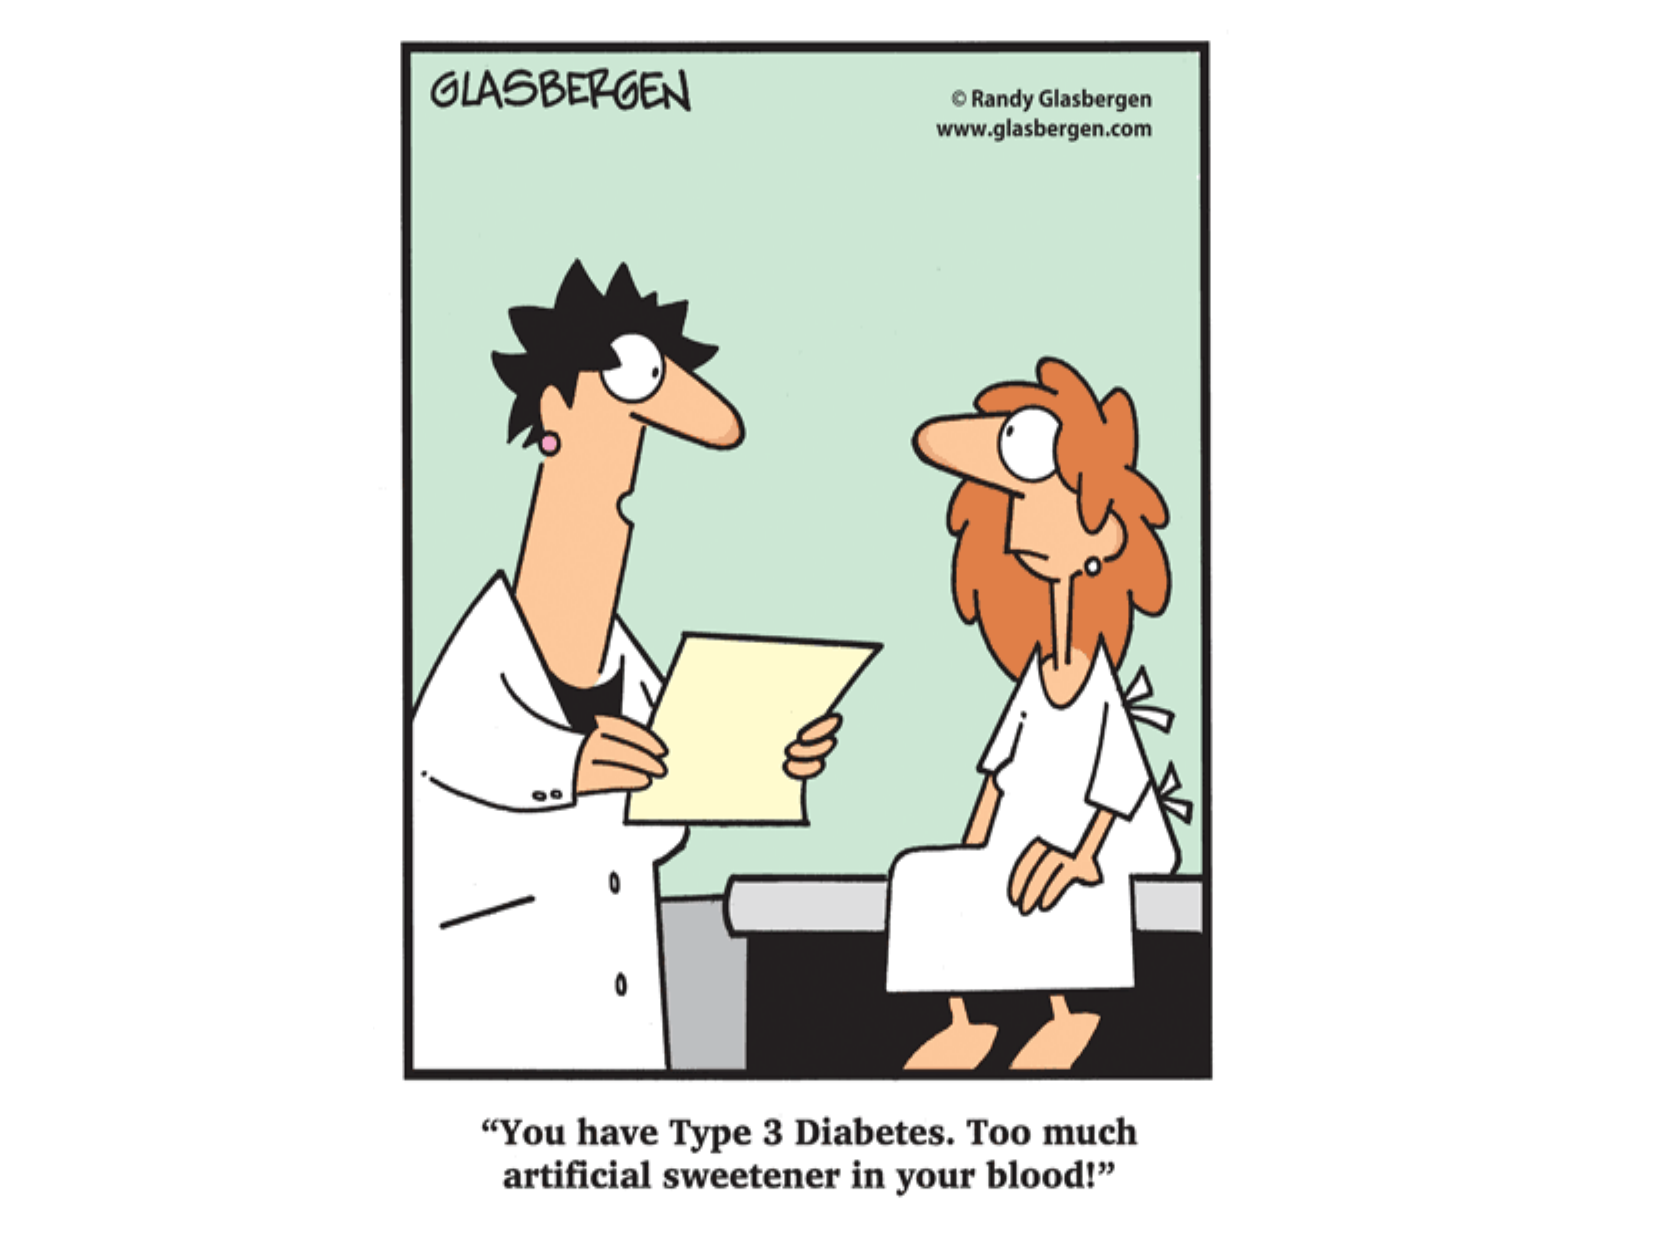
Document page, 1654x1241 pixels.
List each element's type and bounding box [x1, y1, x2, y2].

picture [373, 17, 1241, 1229]
